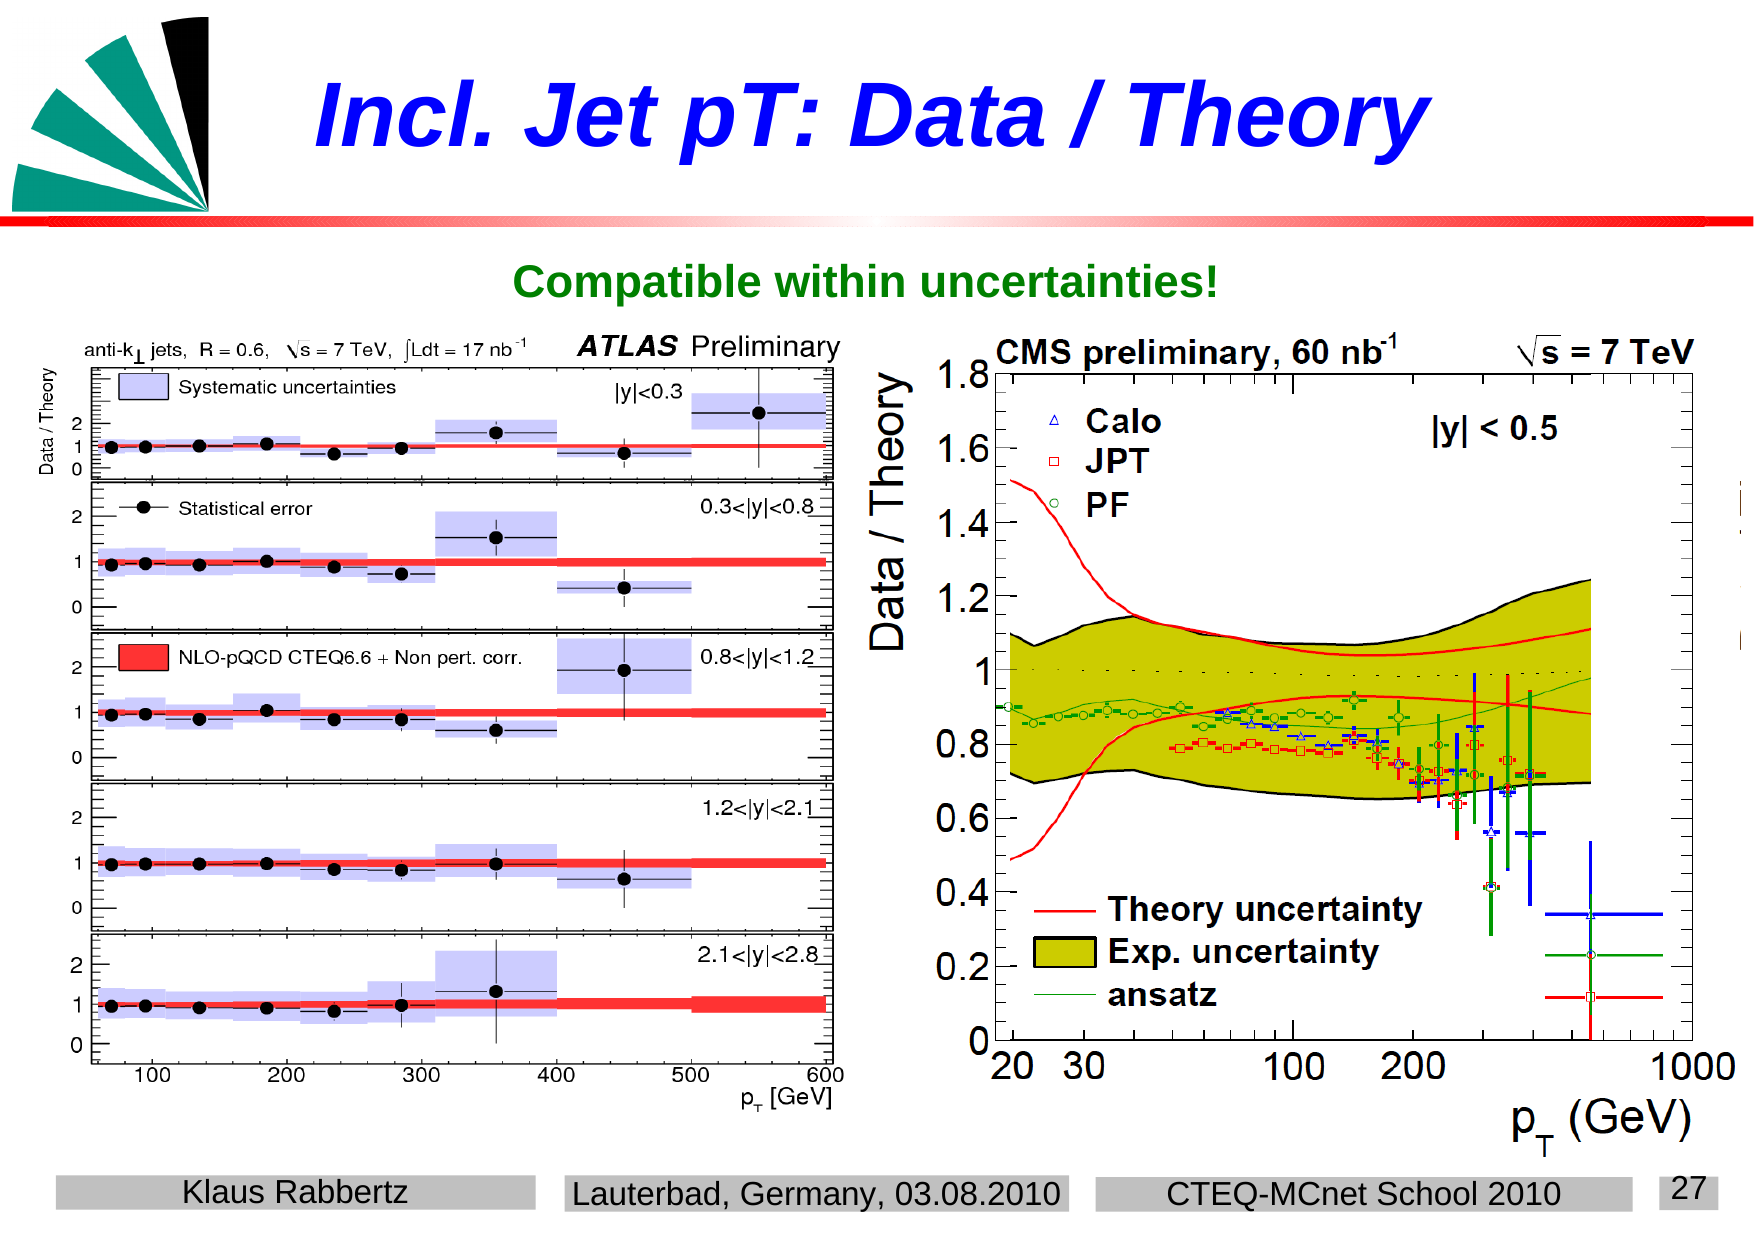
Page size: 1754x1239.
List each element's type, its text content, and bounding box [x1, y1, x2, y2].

picture [860, 326, 1741, 1167]
picture [5, 330, 859, 1112]
text_box Compatible within uncertainties! [500, 250, 1233, 315]
picture [12, 17, 209, 214]
title Incl. Jet pT: Data / Theory [220, 16, 1525, 213]
